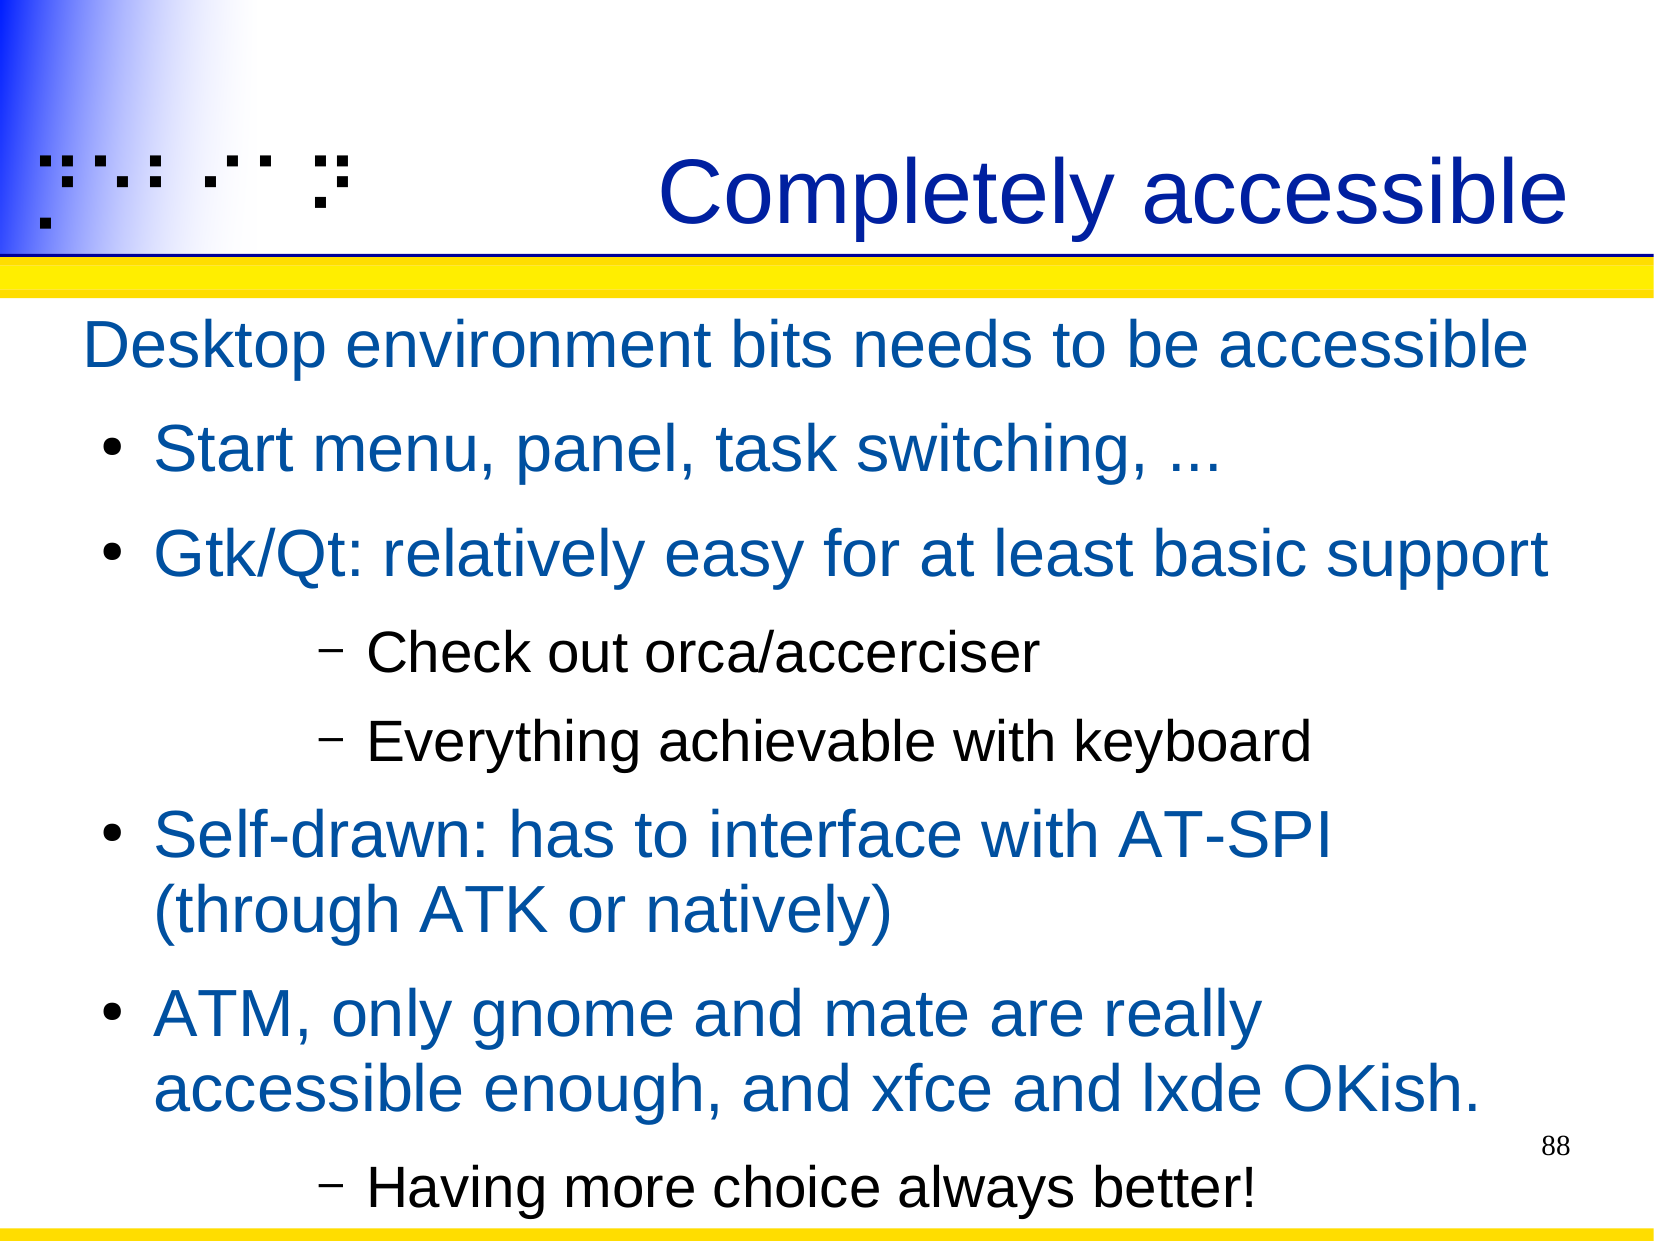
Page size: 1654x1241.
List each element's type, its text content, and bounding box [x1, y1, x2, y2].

list Desktop environment bits needs to be accessible Start menu, panel, task switching, ... Gtk/Qt: relatively easy for at least basic support Check out orca/accerciser Everything achievable with keyboard Self-drawn: has to interface with AT-SPI (through ATK or natively) ATM, only gnome and mate are really accessible enough, and xfce and lxde OKish. Having more choice always better! [82, 307, 1571, 1221]
title Completely accessible [372, 126, 1571, 257]
